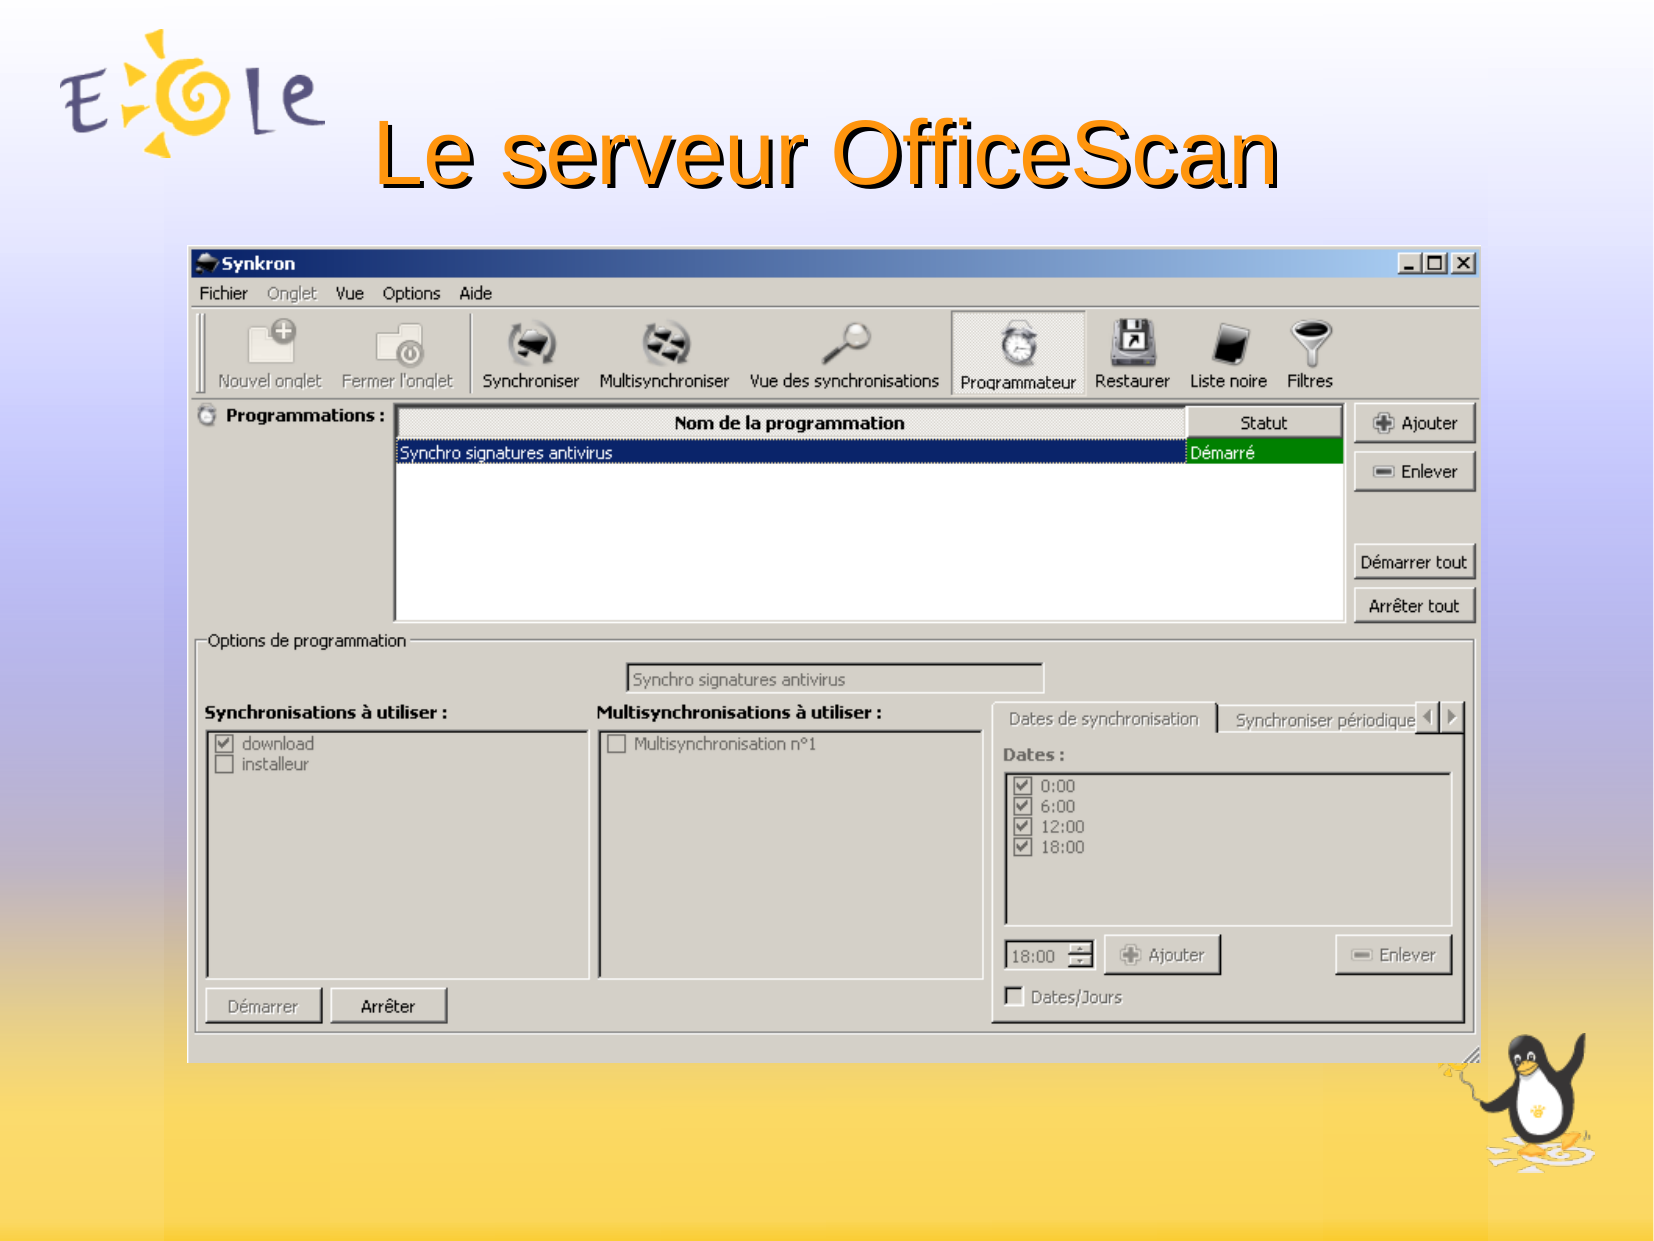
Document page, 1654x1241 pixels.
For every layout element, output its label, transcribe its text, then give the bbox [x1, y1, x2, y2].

title Le serveur OfficeScan [82, 56, 1571, 250]
picture [0, 0, 1654, 1241]
